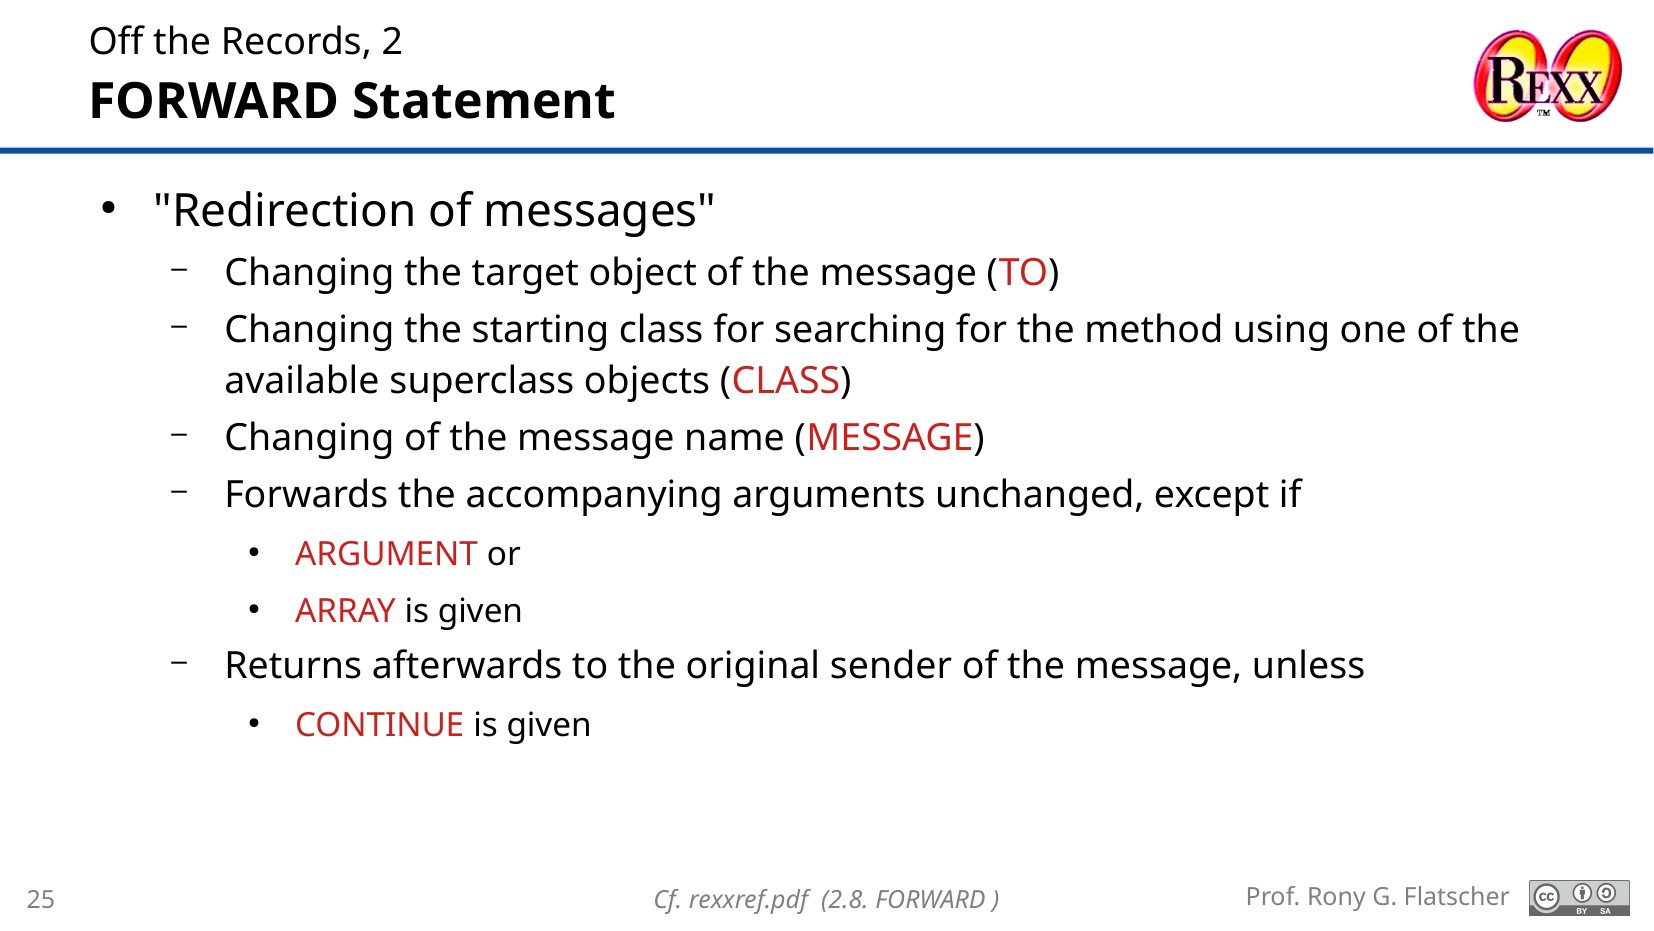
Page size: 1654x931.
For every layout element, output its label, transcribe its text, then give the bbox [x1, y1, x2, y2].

title Off the Records, 2 FORWARD Statement [29, 0, 1654, 148]
text_box Cf. rexxref.pdf (2.8. FORWARD ) [0, 874, 1654, 922]
list "Redirection of messages" Changing the target object of the message (TO) Changing the starting class for searching for the method using one of the available superclass objects (CLASS) Changing of the message name (MESSAGE) Forwards the accompanying arguments unchanged, except if ARGUMENT or ARRAY is given Returns afterwards to the original sender of the message, unless CONTINUE is given [82, 177, 1571, 857]
